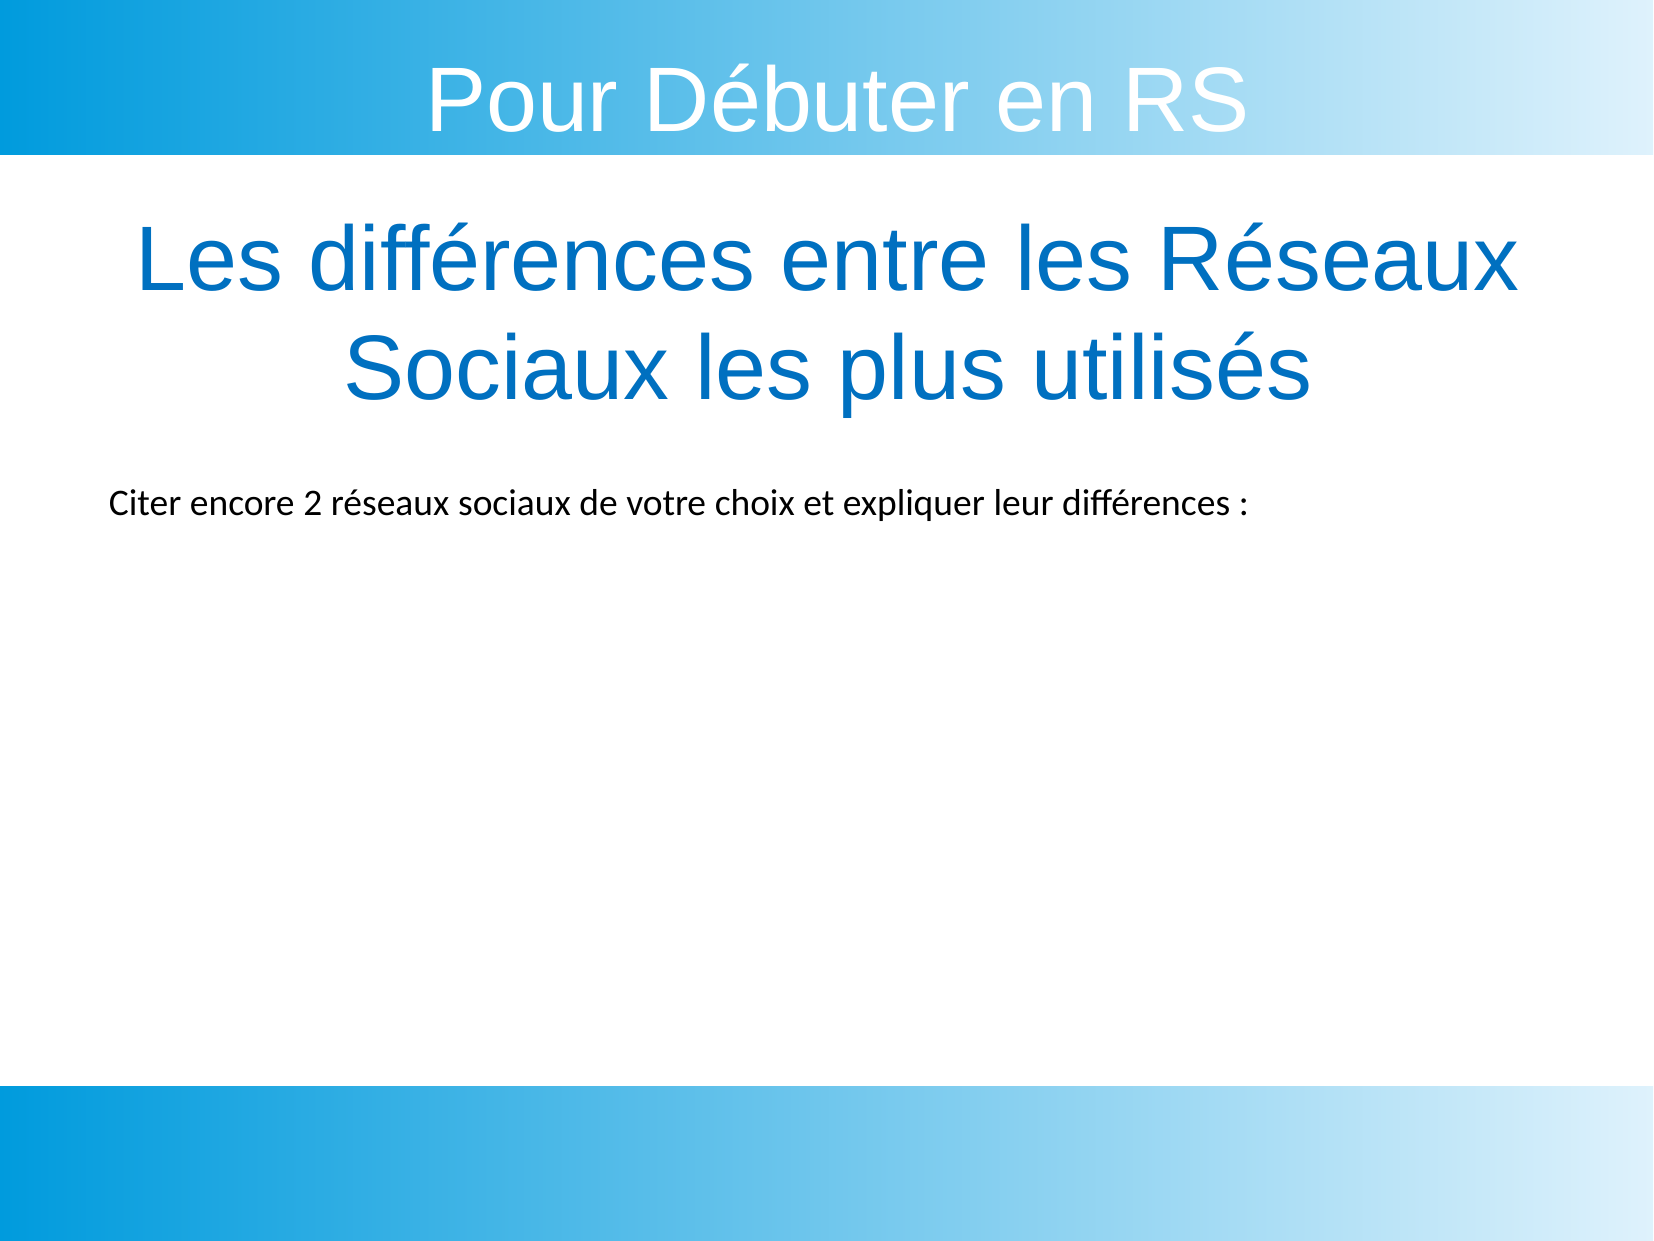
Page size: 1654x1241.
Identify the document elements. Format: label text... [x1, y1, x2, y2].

text_box Les différences entre les Réseaux Sociaux les plus utilisés [64, 191, 1594, 426]
text_box Citer encore 2 réseaux sociaux de votre choix et expliquer leur différences : [94, 470, 1382, 531]
text_box Pour Débuter en RS [94, 20, 1583, 170]
